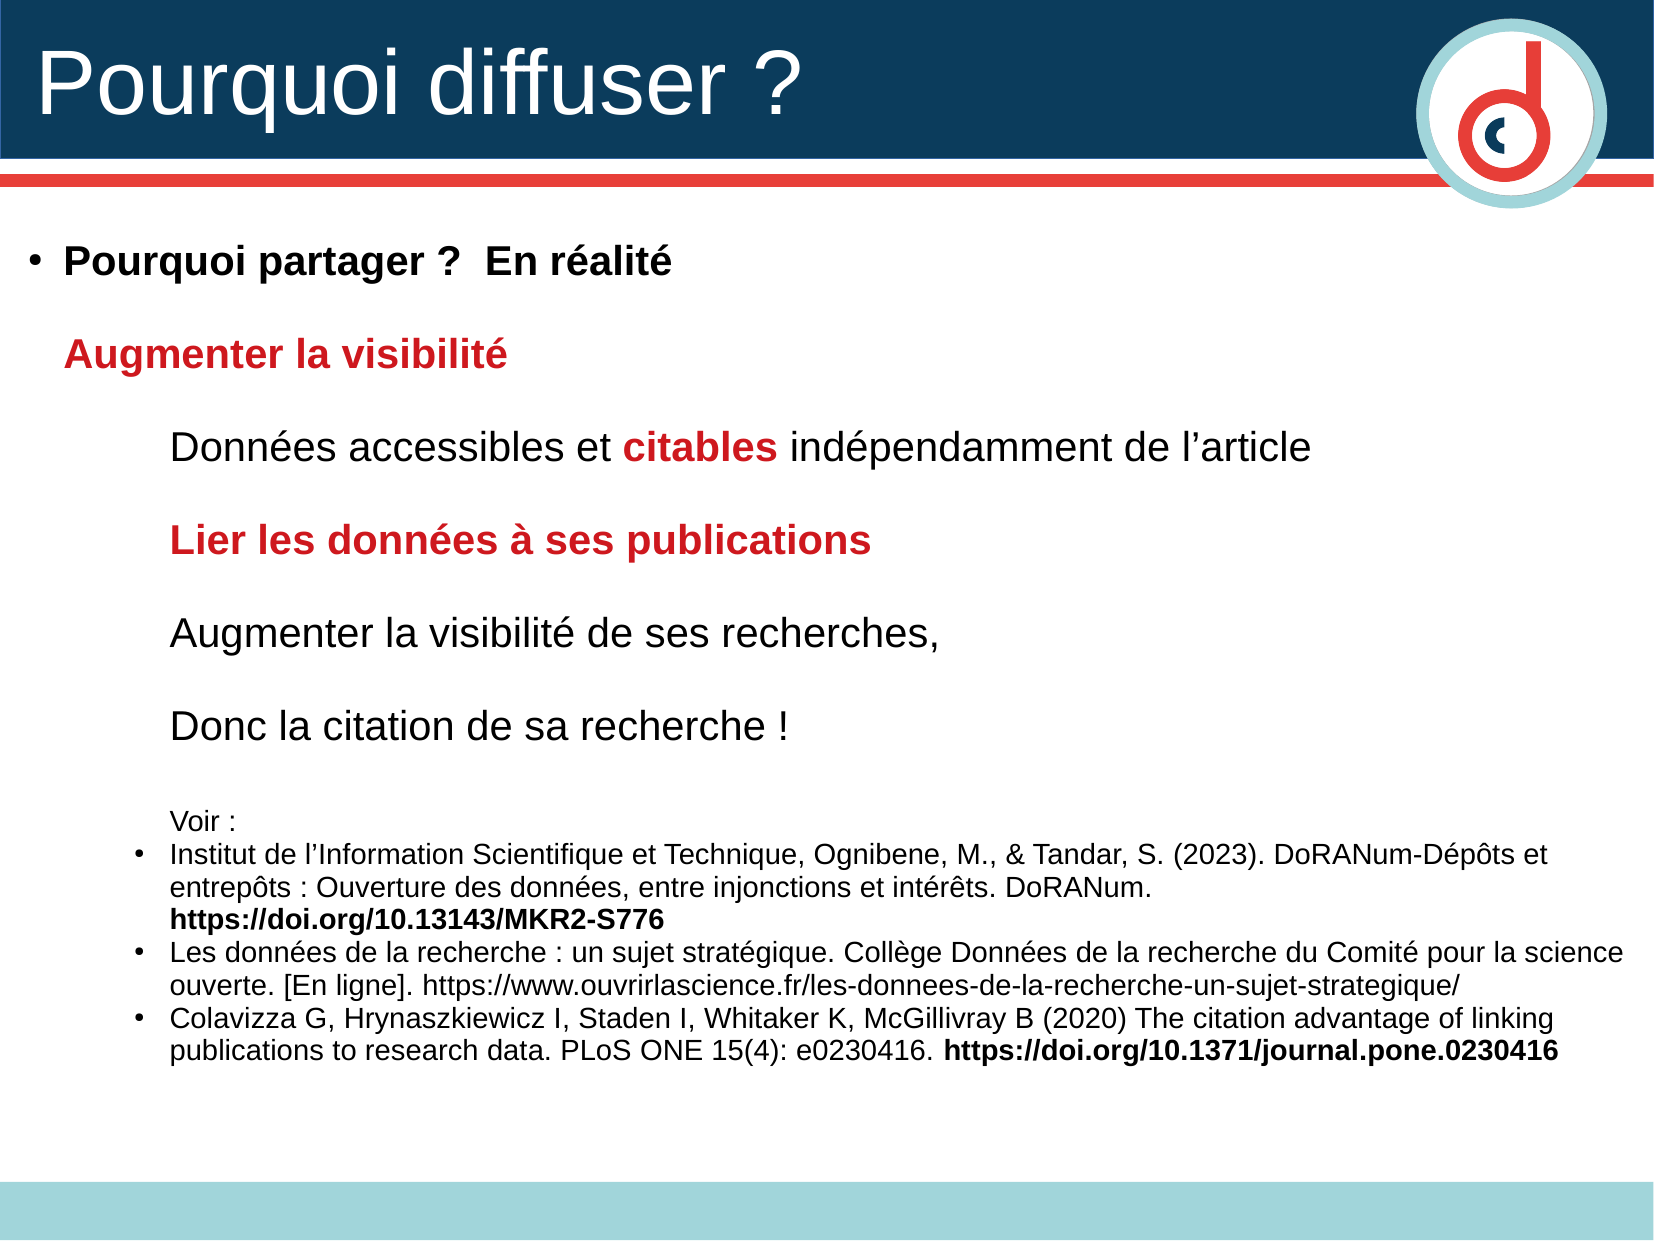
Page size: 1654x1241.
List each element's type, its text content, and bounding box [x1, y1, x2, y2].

text_box Pourquoi partager ? En réalité Augmenter la visibilité Données accessibles et citables indépendamment de l’article Lier les données à ses publications Augmenter la visibilité de ses recherches, Donc la citation de sa recherche ! Voir : Institut de l’Information Scientifique et Technique, Ognibene, M., & Tandar, S. (2023). DoRANum-Dépôts et entrepôts : Ouverture des données, entre injonctions et intérêts. DoRANum. https://doi.org/10.13143/MKR2-S776 Les données de la recherche : un sujet stratégique. Collège Données de la recherche du Comité pour la science ouverte. [En ligne]. https://www.ouvrirlascience.fr/les-donnees-de-la-recherche-un-sujet-strategique/ Colavizza G, Hrynaszkiewicz I, Staden I, Whitaker K, McGillivray B (2020) The citation advantage of linking publications to research data. PLoS ONE 15(4): e0230416. https://doi.org/10.1371/journal.pone.0230416 [27, 237, 1652, 1183]
title Pourquoi diffuser ? [35, 11, 1430, 159]
